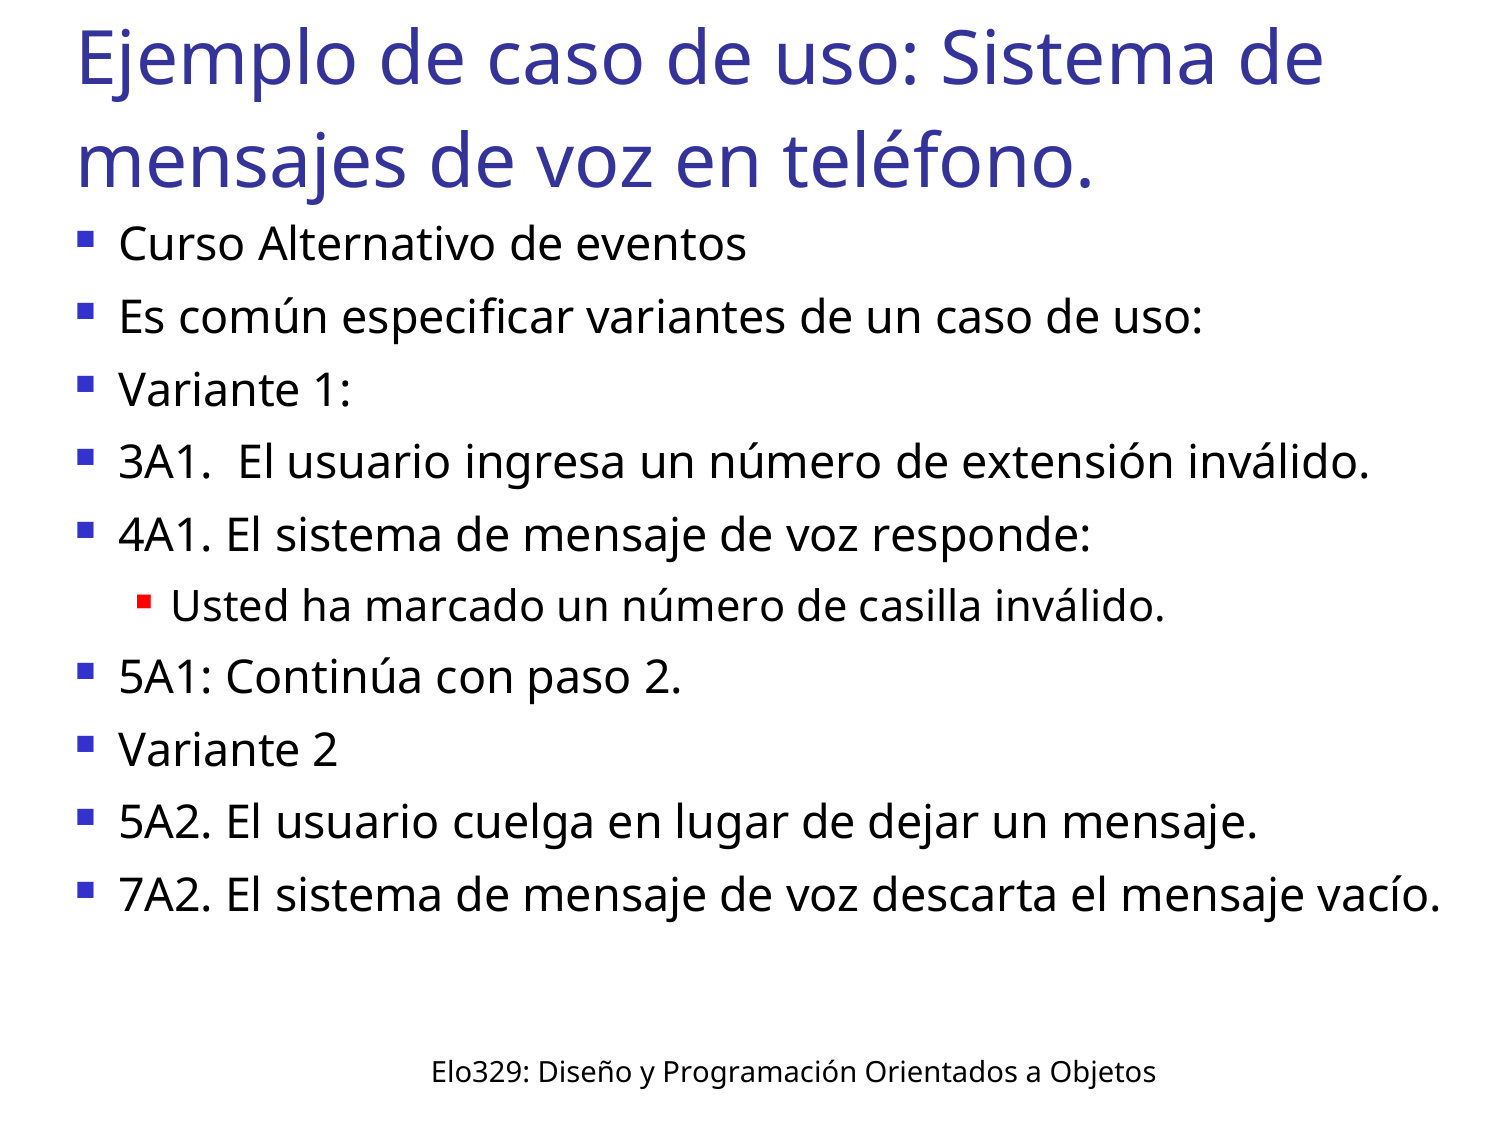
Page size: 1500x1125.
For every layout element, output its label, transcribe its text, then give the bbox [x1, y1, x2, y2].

list Curso Alternativo de eventos Es común especificar variantes de un caso de uso: Variante 1: 3A1. El usuario ingresa un número de extensión inválido. 4A1. El sistema de mensaje de voz responde: Usted ha marcado un número de casilla inválido. 5A1: Continúa con paso 2. Variante 2 5A2. El usuario cuelga en lugar de dejar un mensaje. 7A2. El sistema de mensaje de voz descarta el mensaje vacío. [75, 210, 1467, 982]
title Ejemplo de caso de uso: Sistema de mensajes de voz en teléfono. [75, 23, 1426, 190]
